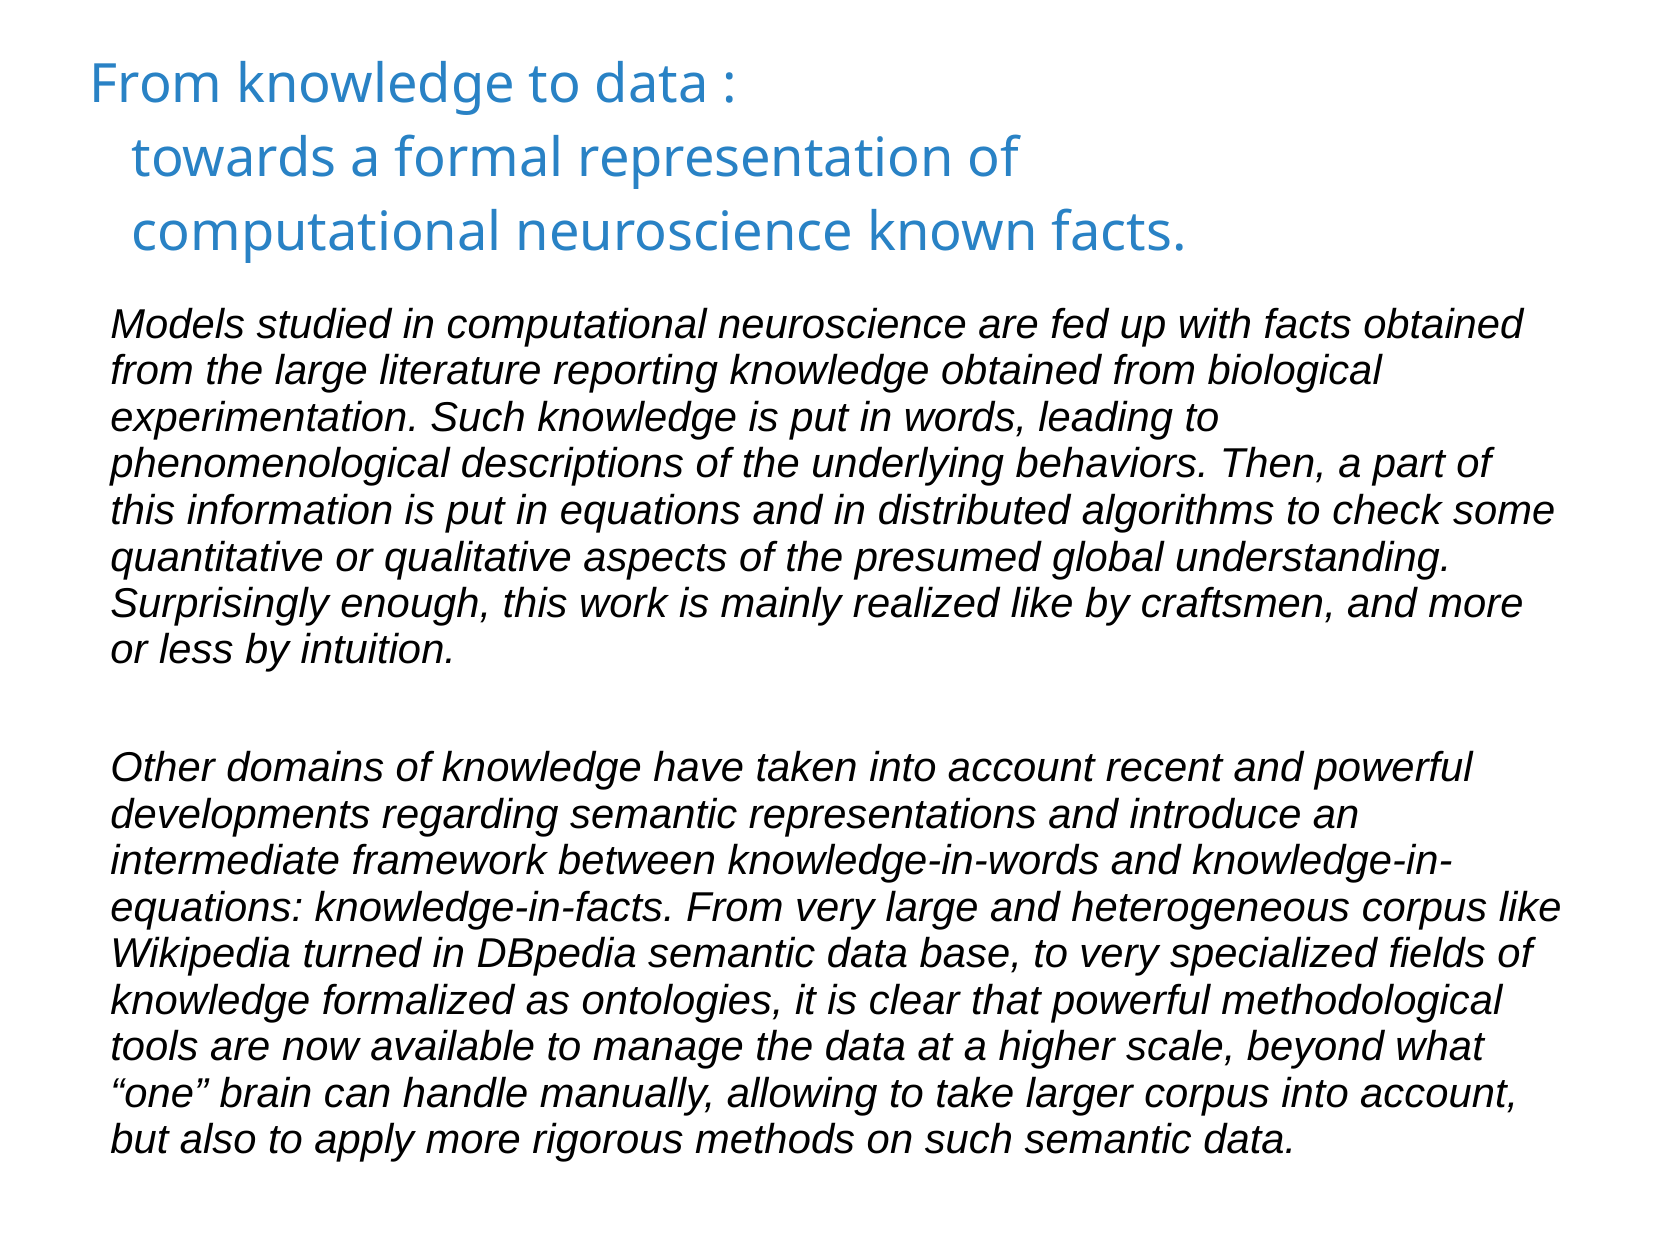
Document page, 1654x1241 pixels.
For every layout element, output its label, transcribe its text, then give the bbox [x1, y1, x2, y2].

text_box From knowledge to data : towards a formal representation of computational neuroscience known facts. [75, 37, 1576, 242]
